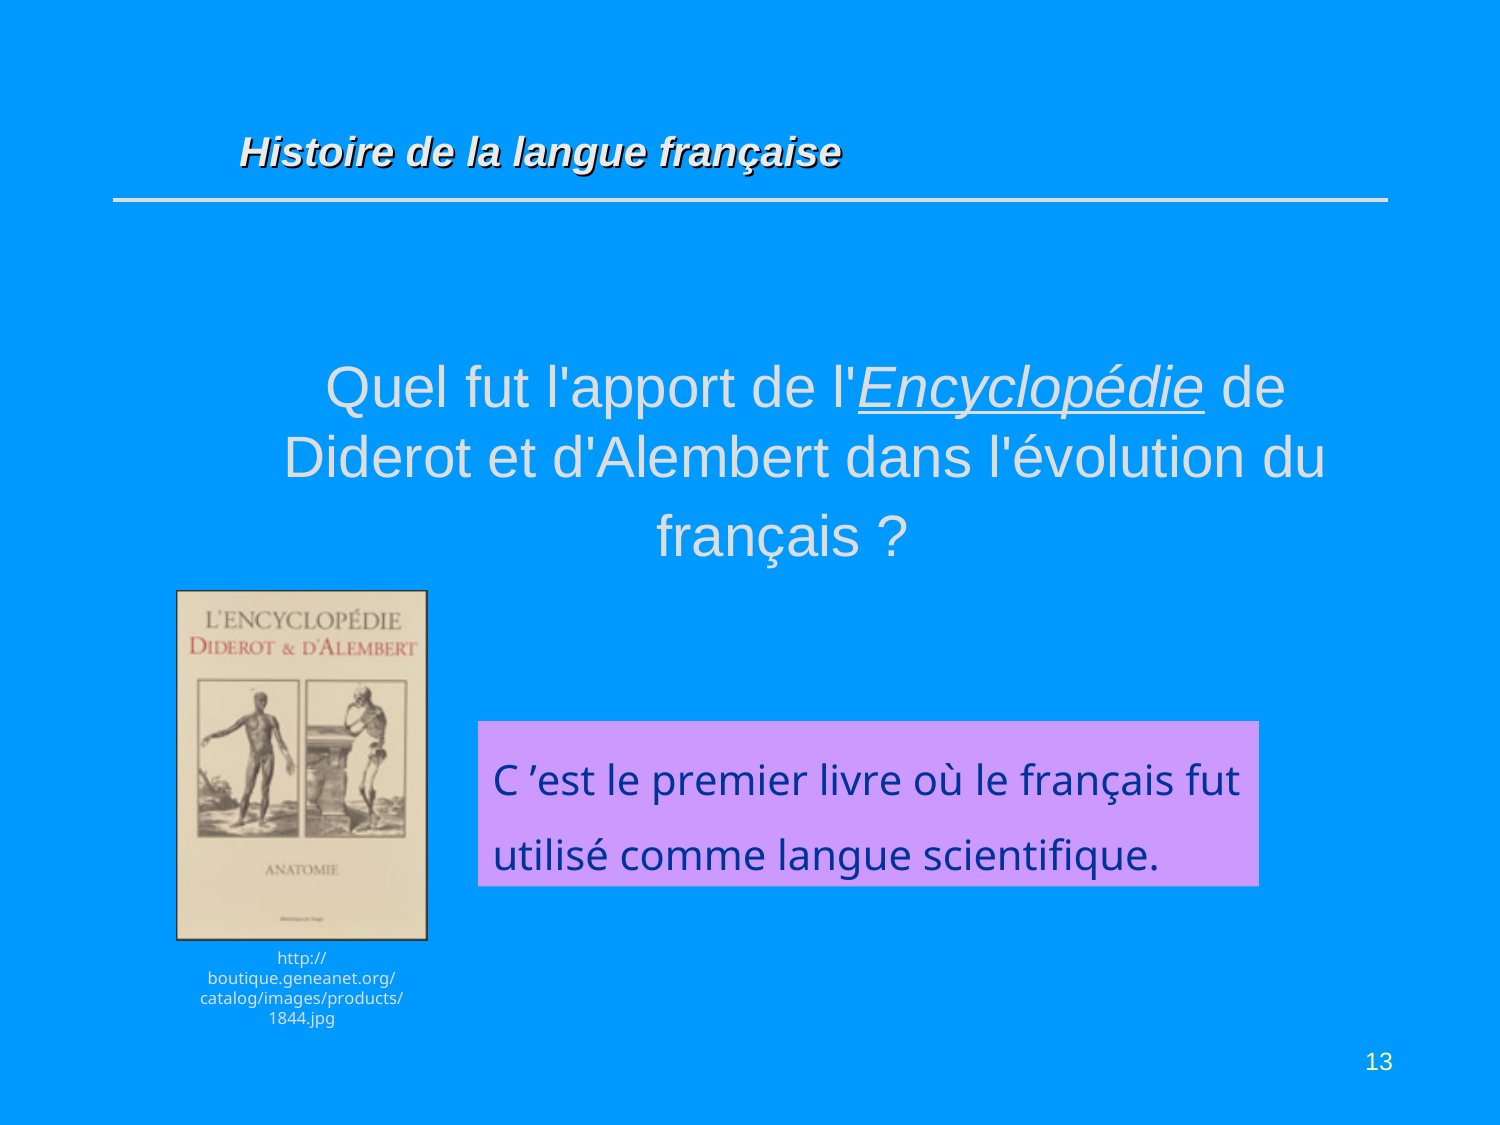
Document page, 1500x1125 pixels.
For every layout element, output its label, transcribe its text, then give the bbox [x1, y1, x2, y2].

text_box C ’est le premier livre où le français fut utilisé comme langue scientifique. [477, 721, 1259, 887]
text_box Quel fut l'apport de l'Encyclopédie de Diderot et d'Alembert dans l'évolution du français ? [237, 341, 1375, 578]
text_box Histoire de la langue française [224, 116, 858, 183]
text_box http://boutique.geneanet.org/catalog/images/products/1844.jpg [176, 941, 428, 1036]
picture [176, 590, 428, 941]
